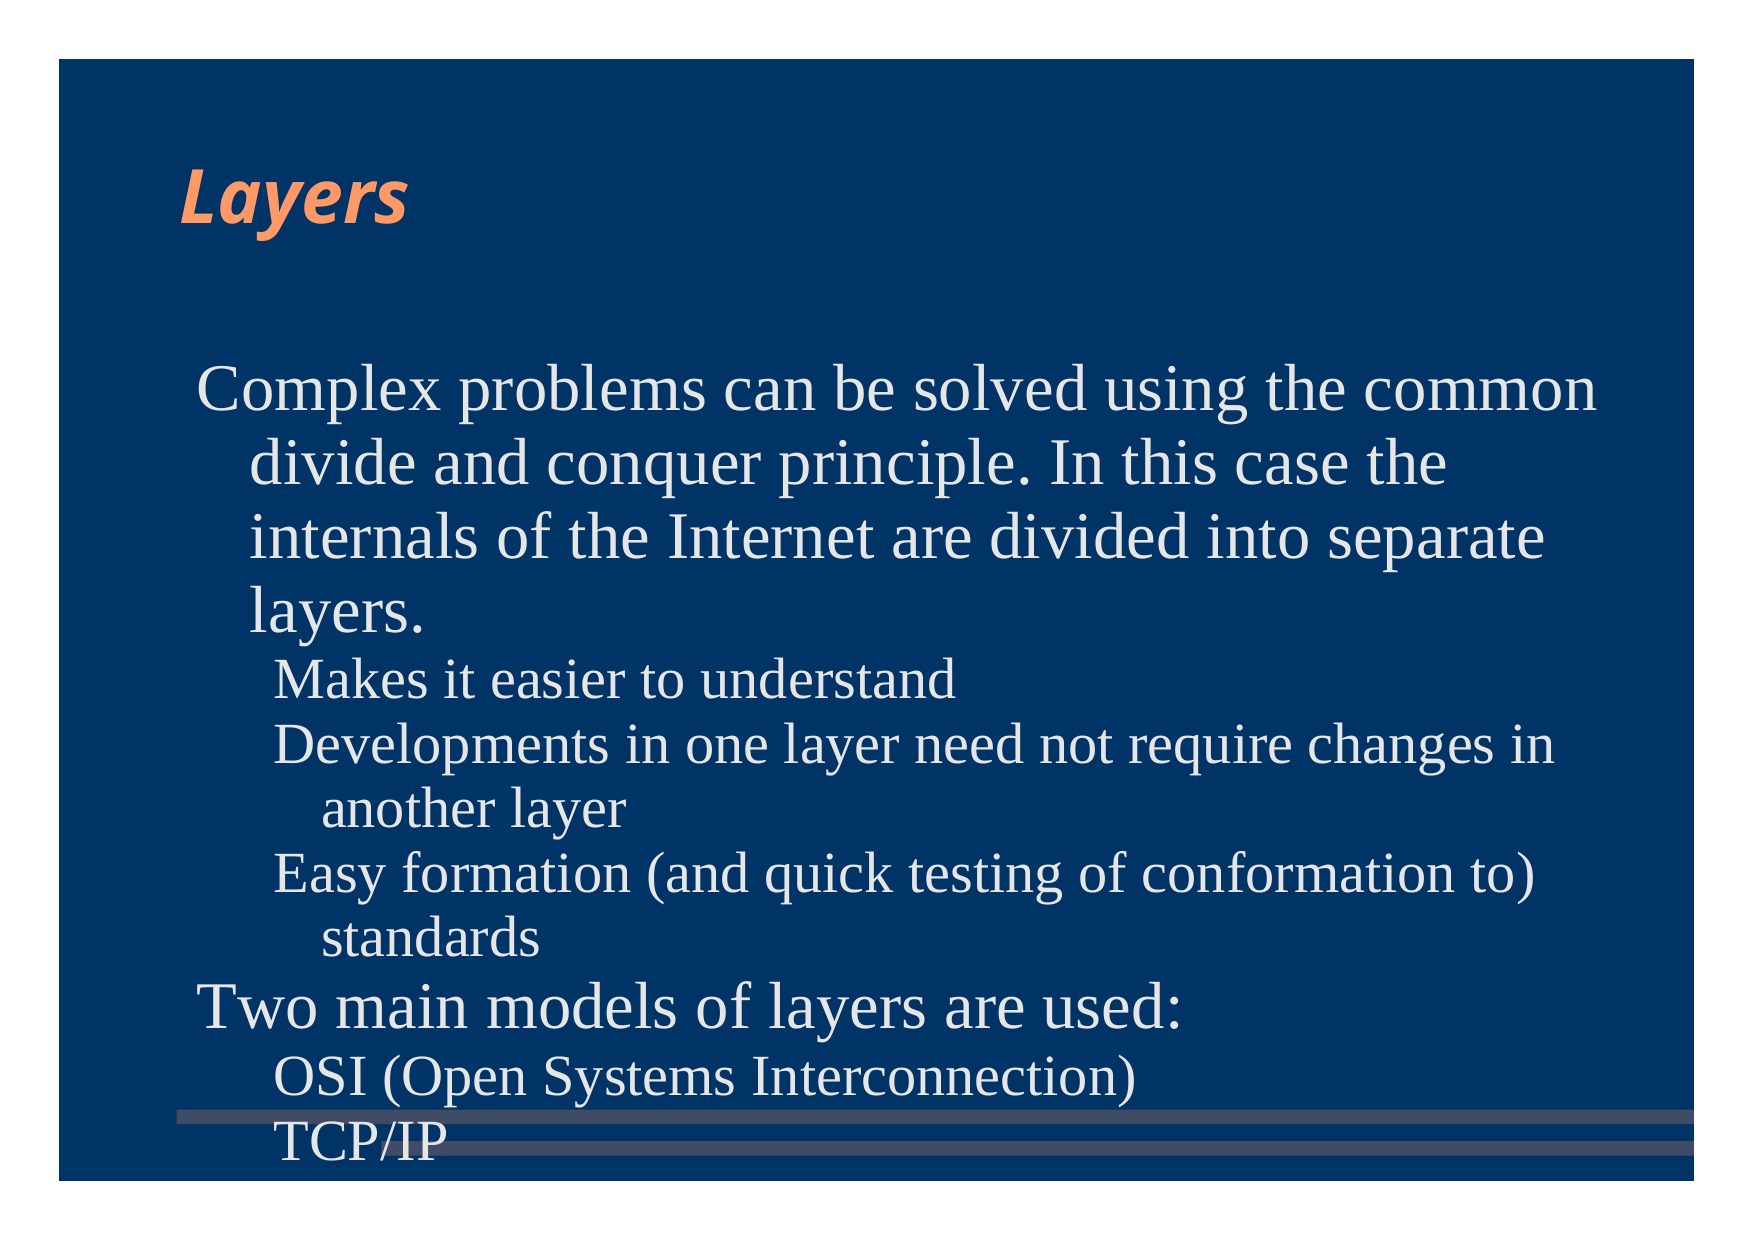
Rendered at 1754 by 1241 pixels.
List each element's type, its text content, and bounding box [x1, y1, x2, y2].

title Layers [179, 100, 1576, 289]
list Complex problems can be solved using the common divide and conquer principle. In this case the internals of the Internet are divided into separate layers. Makes it easier to understand Developments in one layer need not require changes in another layer Easy formation (and quick testing of conformation to) standards Two main models of layers are used: OSI (Open Systems Interconnection) TCP/IP [179, 350, 1603, 1173]
